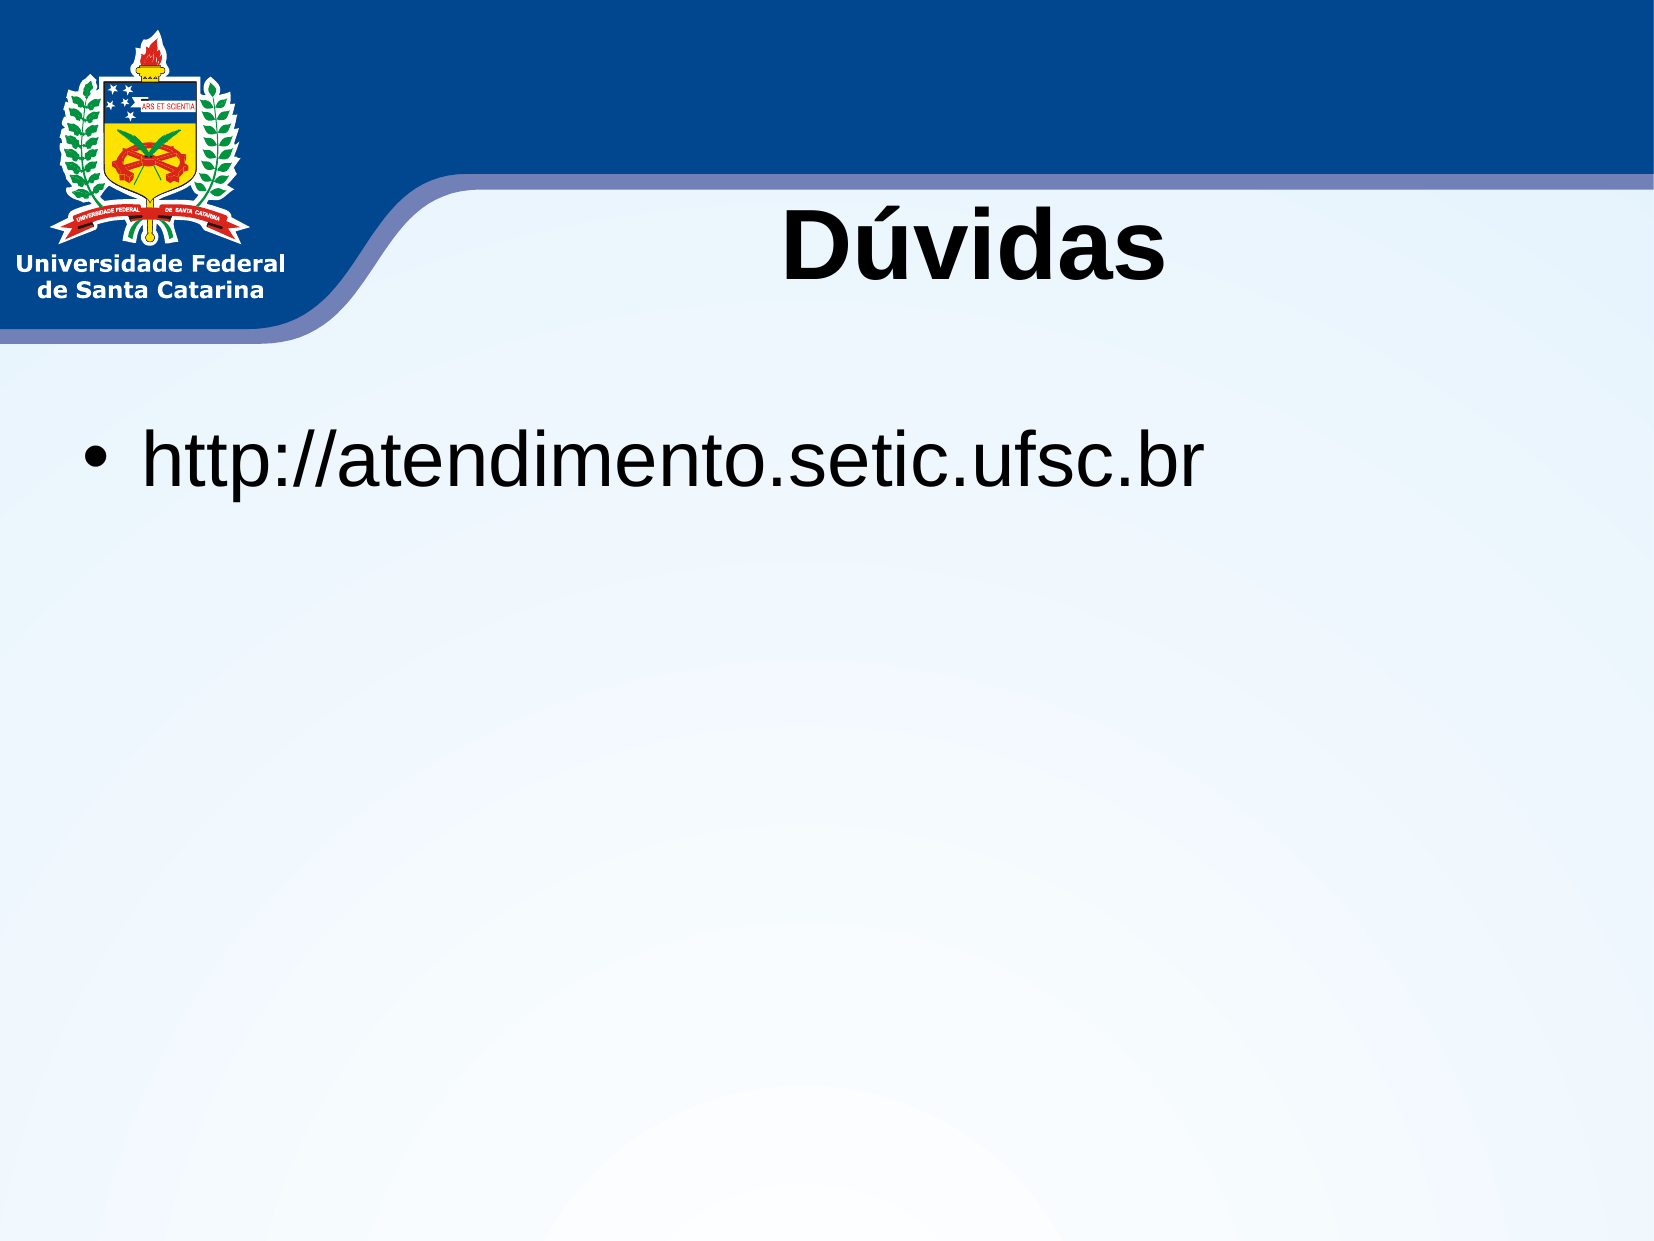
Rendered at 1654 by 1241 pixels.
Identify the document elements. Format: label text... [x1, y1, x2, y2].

list http://atendimento.setic.ufsc.br [82, 408, 1571, 503]
title Dúvidas [230, 135, 1654, 343]
